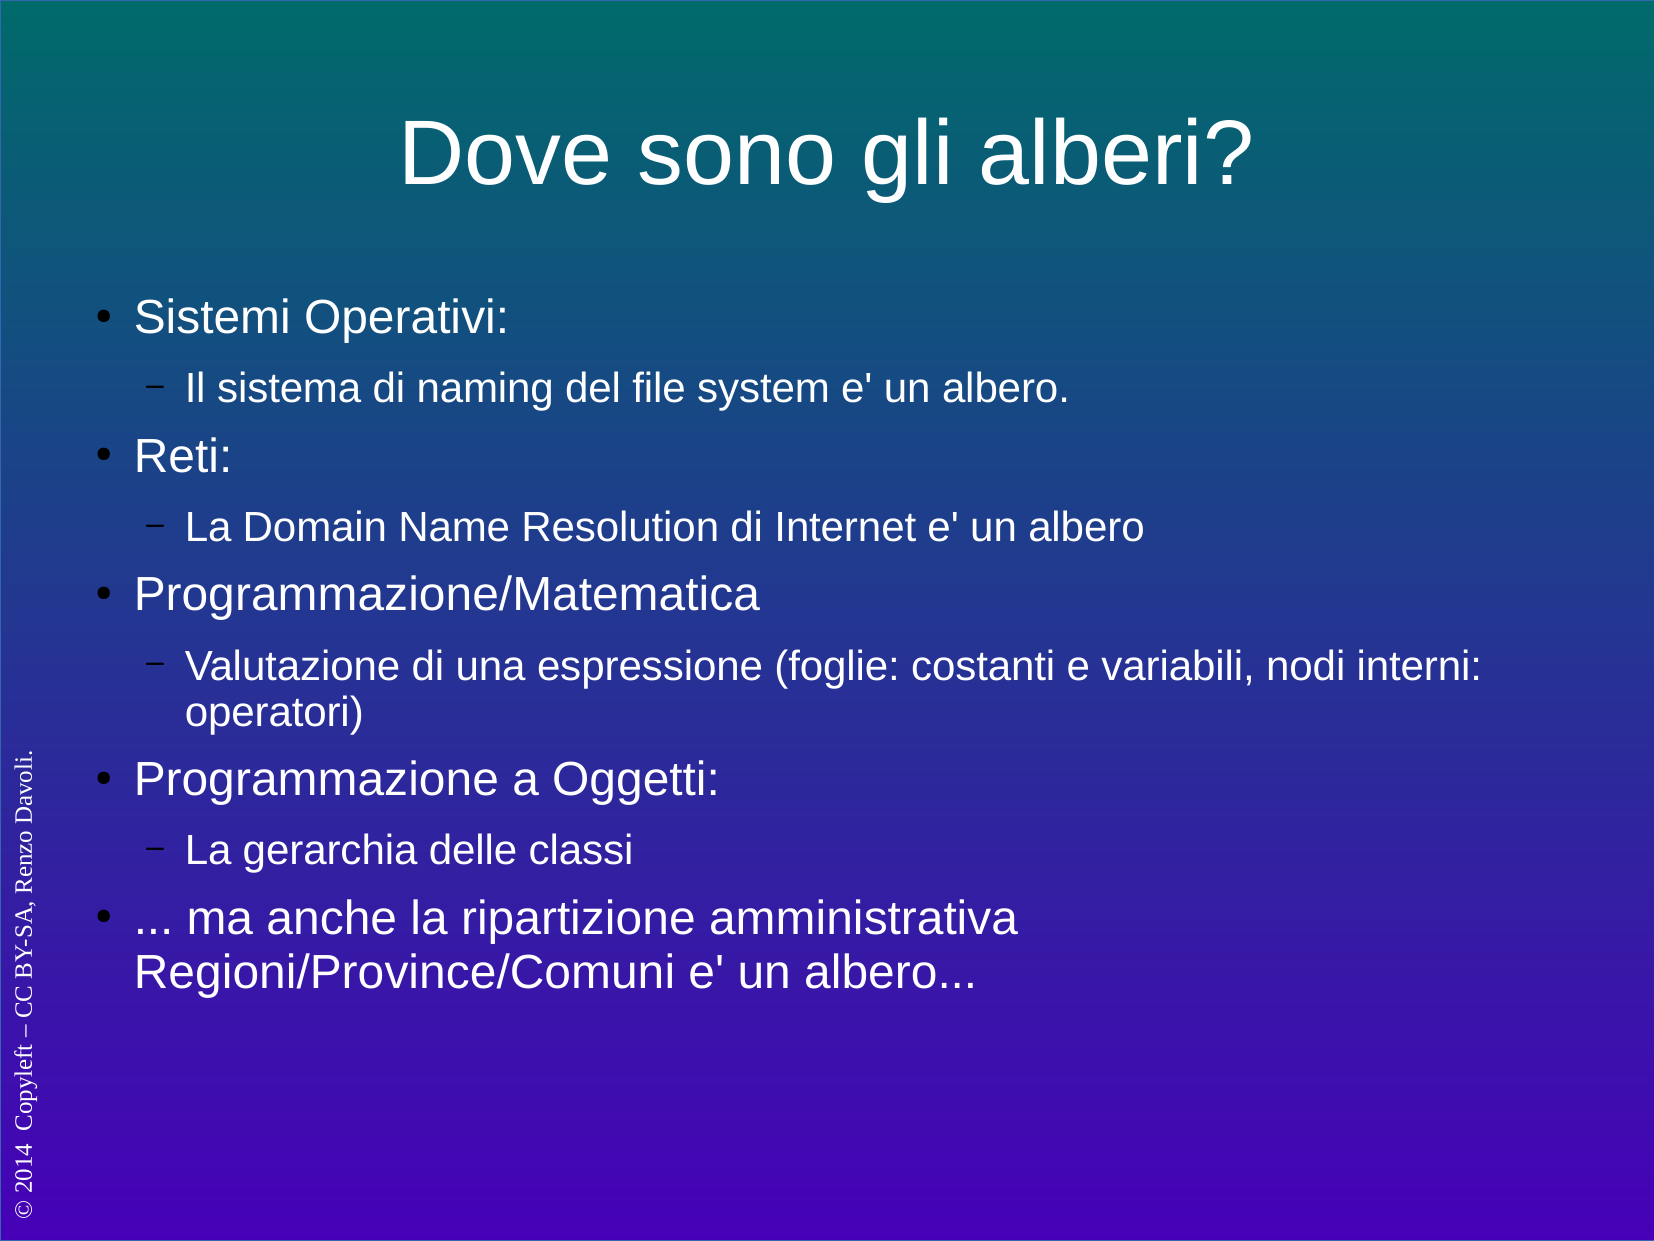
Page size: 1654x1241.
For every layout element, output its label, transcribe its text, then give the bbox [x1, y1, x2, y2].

list Sistemi Operativi: Il sistema di naming del file system e' un albero. Reti: La Domain Name Resolution di Internet e' un albero Programmazione/Matematica Valutazione di una espressione (foglie: costanti e variabili, nodi interni: operatori) Programmazione a Oggetti: La gerarchia delle classi ... ma anche la ripartizione amministrativa Regioni/Province/Comuni e' un albero... [82, 290, 1571, 1010]
title Dove sono gli alberi? [82, 49, 1571, 257]
